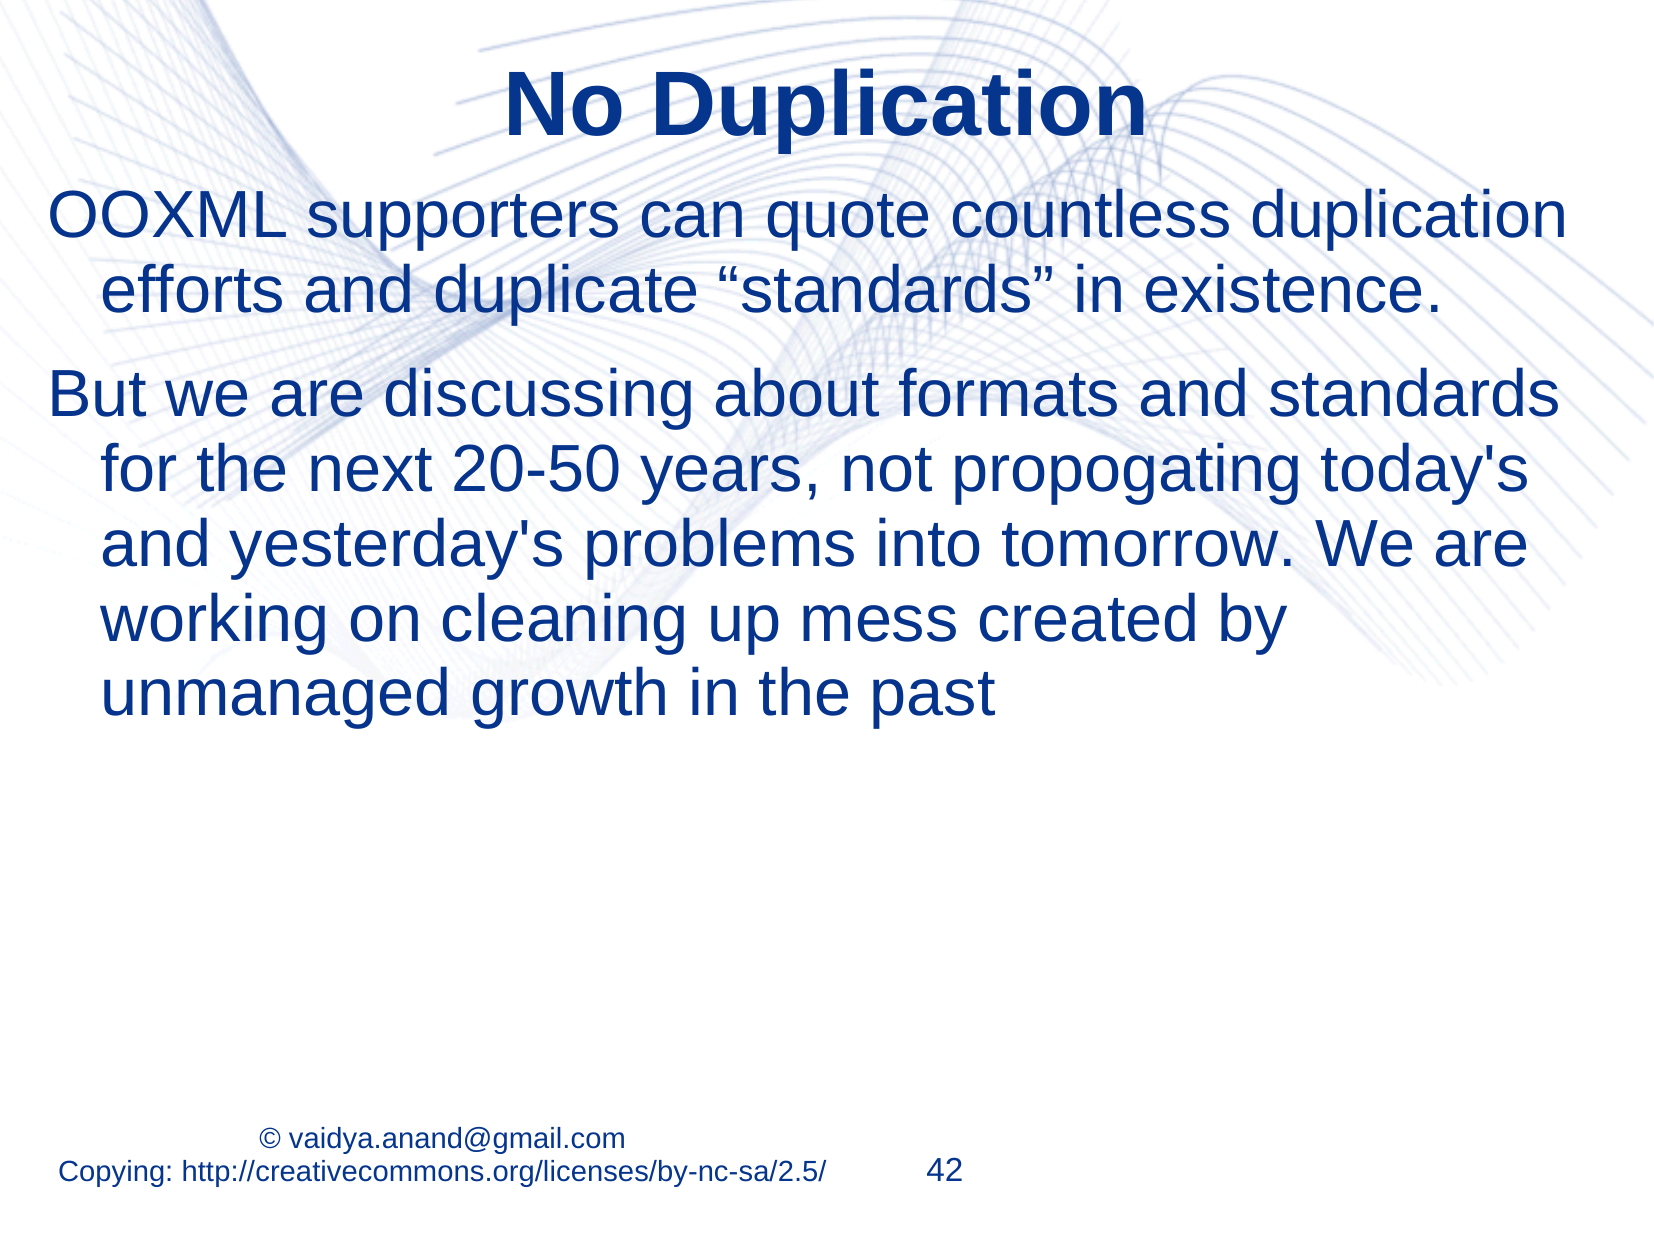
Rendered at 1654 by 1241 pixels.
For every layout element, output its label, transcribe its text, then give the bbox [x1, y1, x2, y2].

list OOXML supporters can quote countless duplication efforts and duplicate “standards” in existence. But we are discussing about formats and standards for the next 20-50 years, not propogating today's and yesterday's problems into tomorrow. We are working on cleaning up mess created by unmanaged growth in the past [29, 177, 1625, 1108]
title No Duplication [29, 36, 1625, 170]
picture [0, 0, 1654, 1241]
